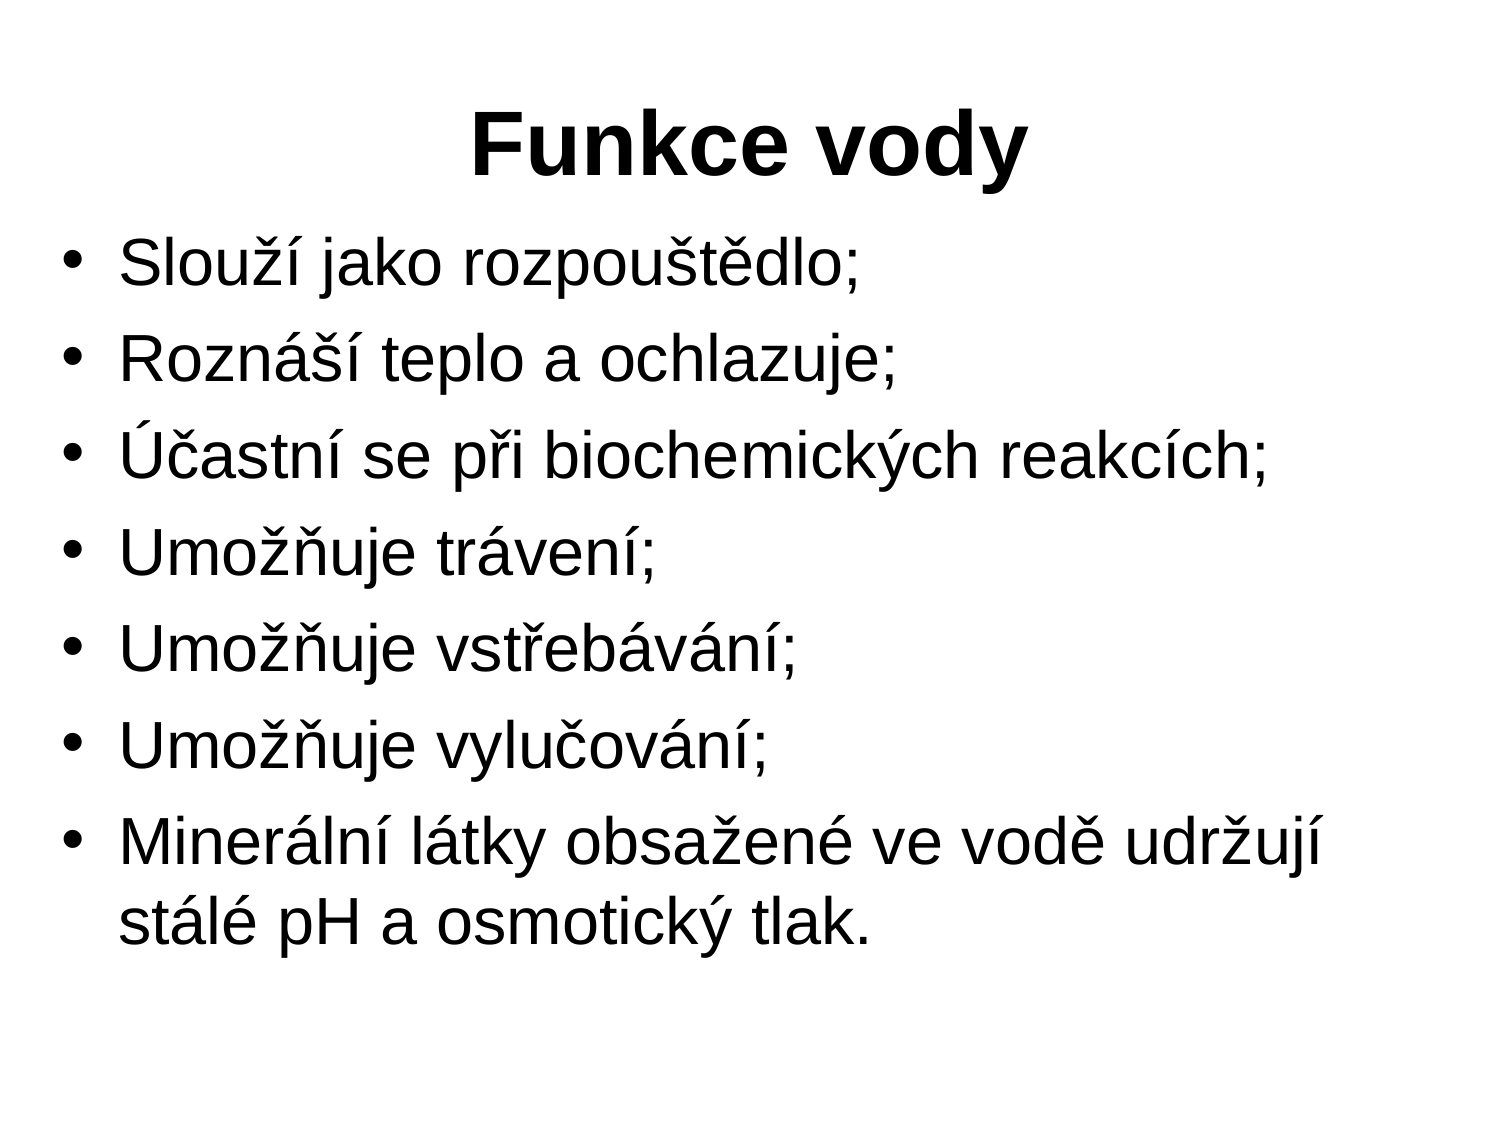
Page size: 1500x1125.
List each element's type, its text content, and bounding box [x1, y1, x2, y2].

list Slouží jako rozpouštědlo; Roznáší teplo a ochlazuje; Účastní se při biochemických reakcích; Umožňuje trávení; Umožňuje vstřebávání; Umožňuje vylučování; Minerální látky obsažené ve vodě udržují stálé pH a osmotický tlak. [46, 210, 1454, 1010]
title Funkce vody [75, 45, 1426, 233]
